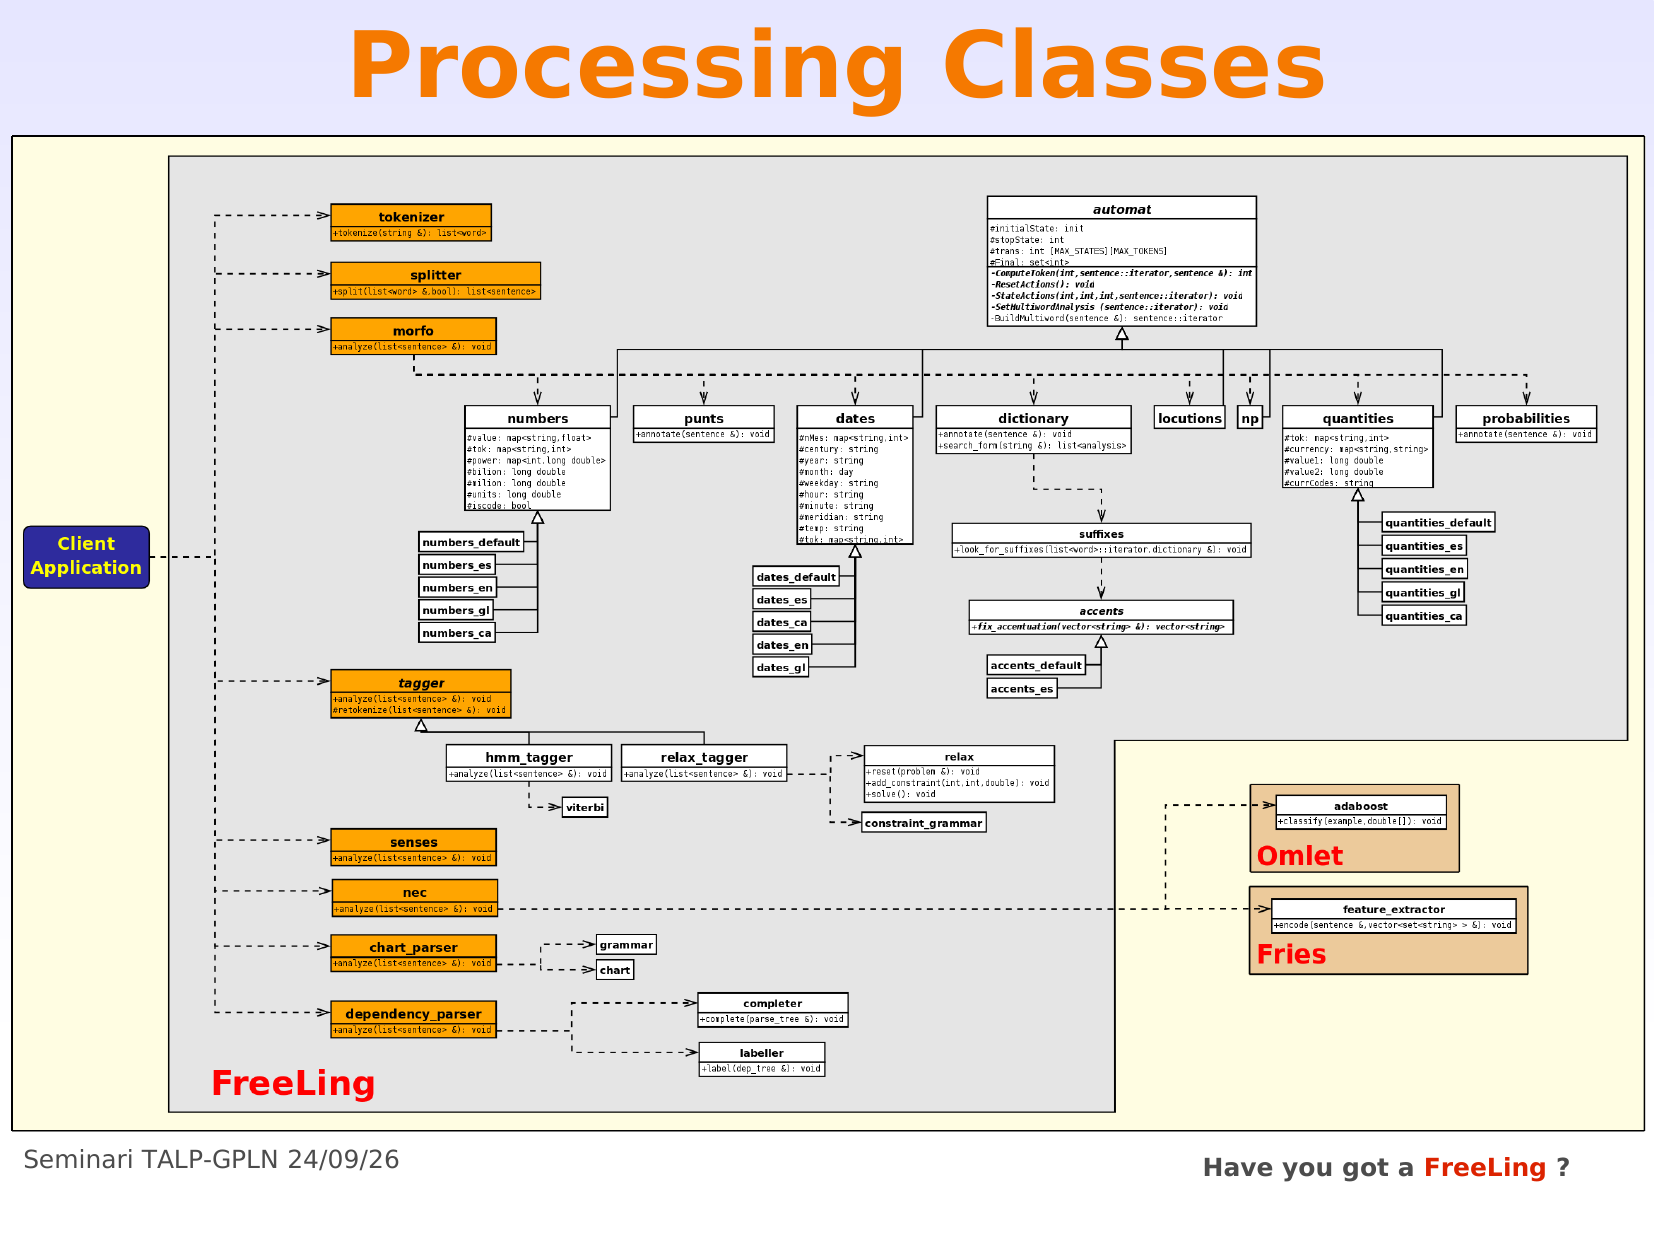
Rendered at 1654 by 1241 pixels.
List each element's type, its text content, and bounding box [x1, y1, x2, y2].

picture [11, 135, 1646, 1132]
title Processing Classes [93, 0, 1582, 131]
